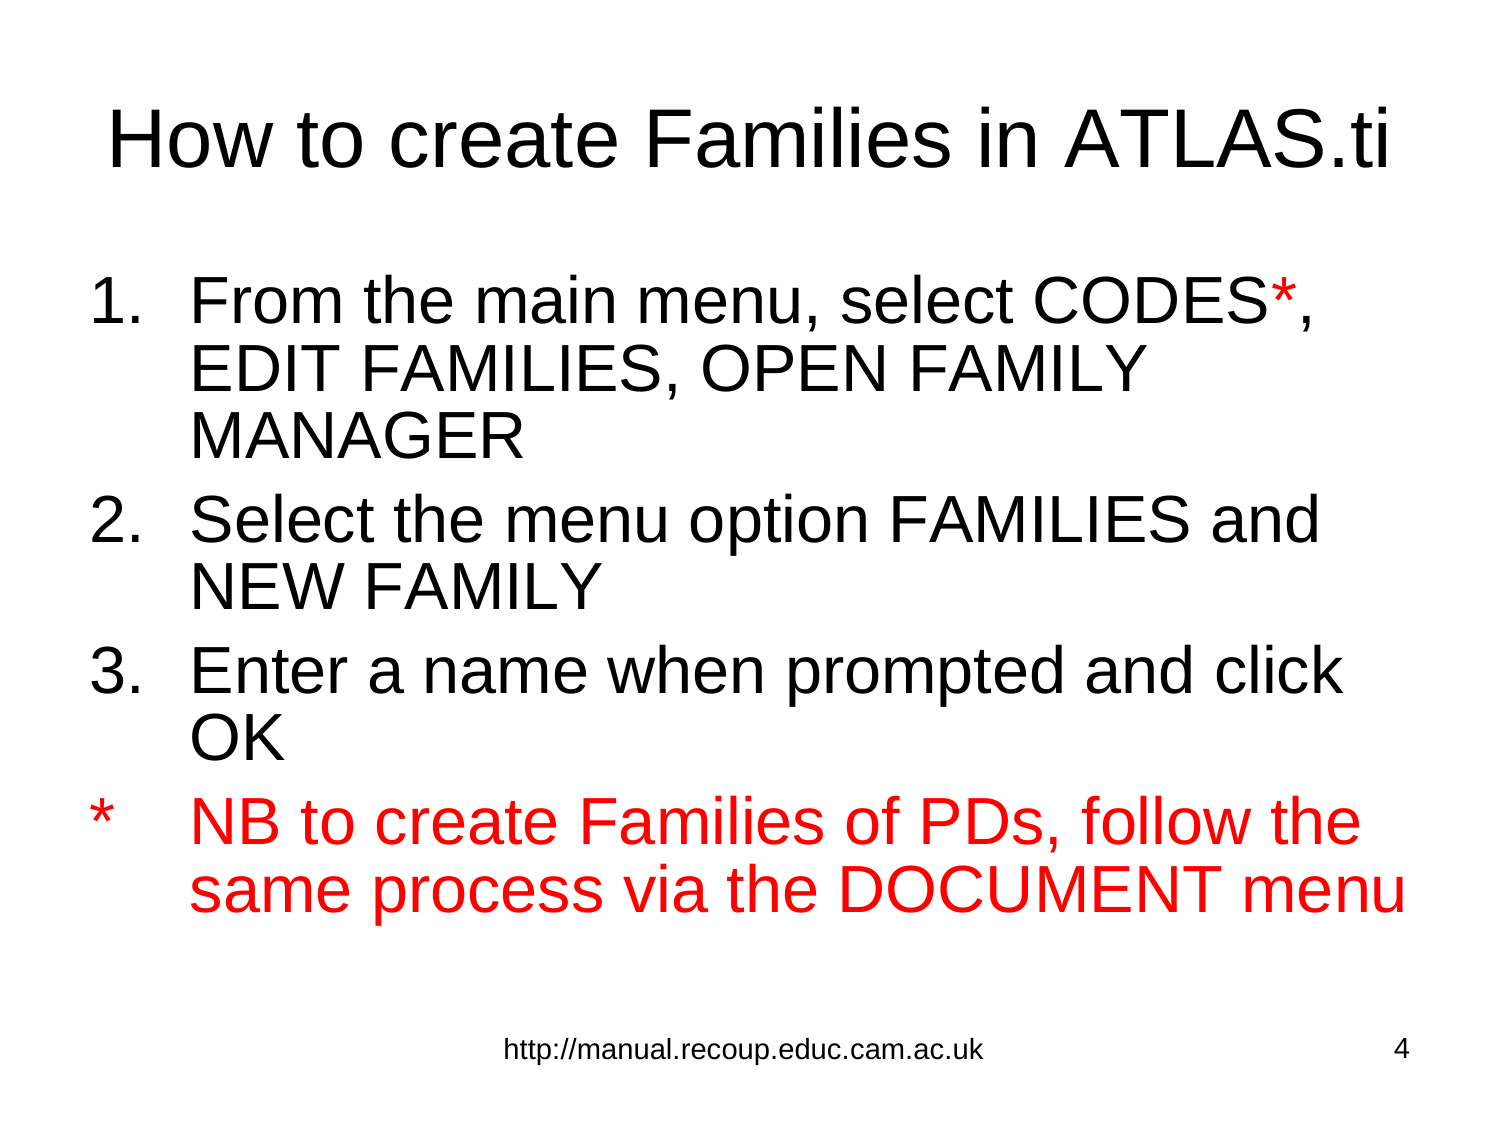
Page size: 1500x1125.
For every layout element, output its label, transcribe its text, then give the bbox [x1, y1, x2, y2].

list From the main menu, select CODES*, EDIT FAMILIES, OPEN FAMILY MANAGER Select the menu option FAMILIES and NEW FAMILY Enter a name when prompted and click OK * NB to create Families of PDs, follow the same process via the DOCUMENT menu [75, 262, 1426, 1006]
title How to create Families in ATLAS.ti [75, 45, 1426, 233]
